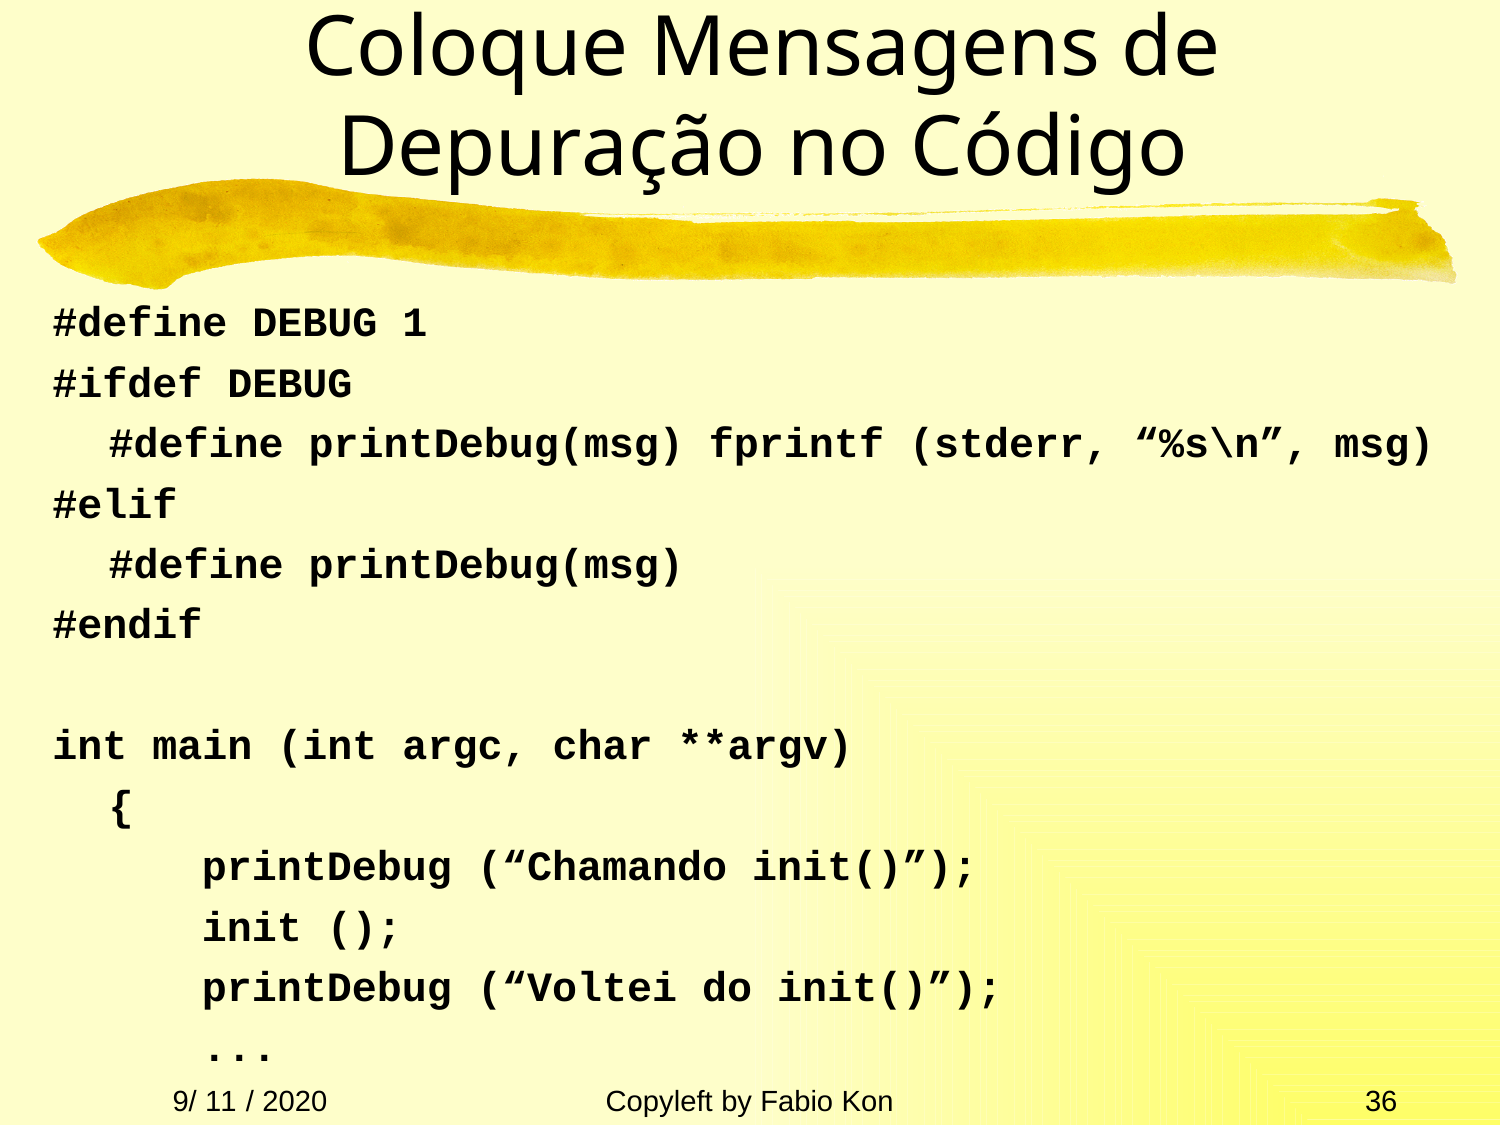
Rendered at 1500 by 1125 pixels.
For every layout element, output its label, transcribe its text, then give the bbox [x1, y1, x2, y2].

list #define DEBUG 1 #ifdef DEBUG #define printDebug(msg) fprintf (stderr, “%s\n”, msg) #elif #define printDebug(msg) #endif int main (int argc, char **argv) { printDebug (“Chamando init()”); init (); printDebug (“Voltei do init()”); ... [37, 287, 1463, 1078]
picture [24, 174, 1463, 297]
title Coloque Mensagens de Depuração no Código [125, 0, 1401, 200]
